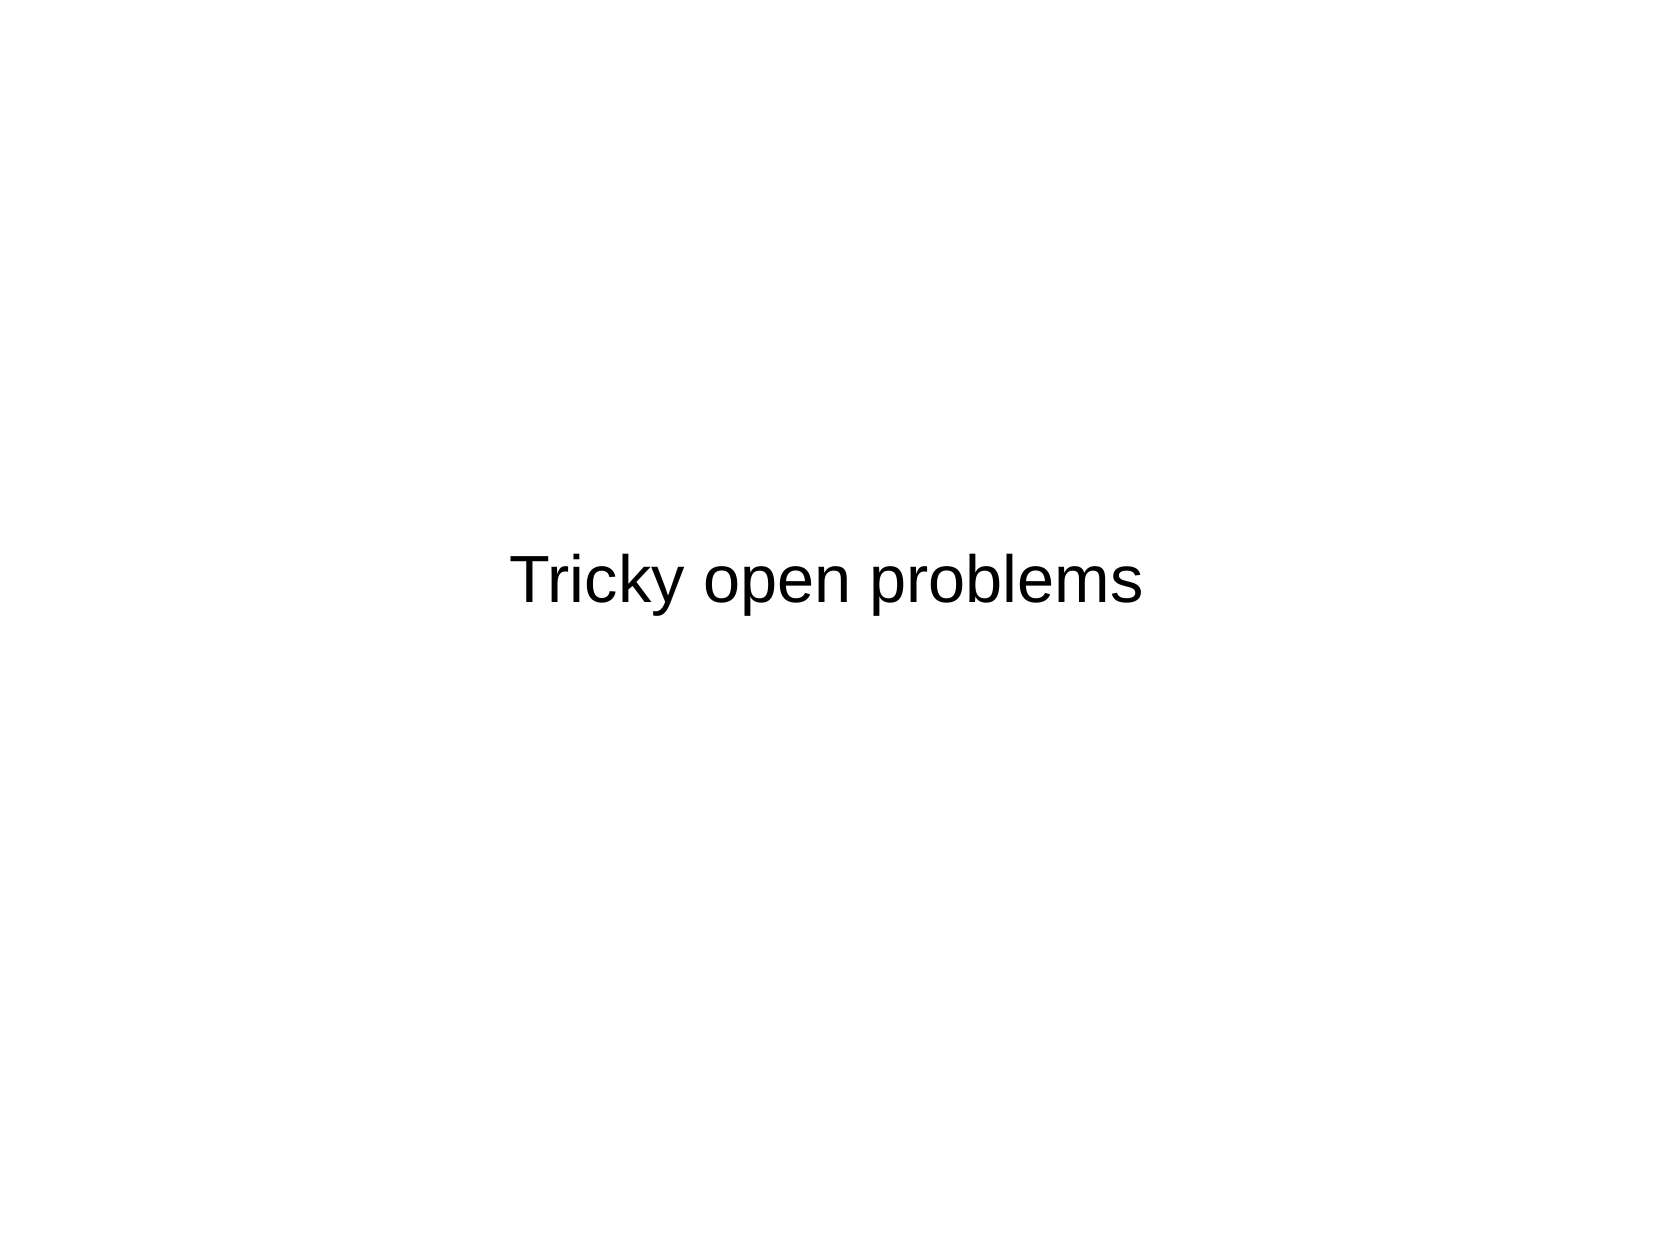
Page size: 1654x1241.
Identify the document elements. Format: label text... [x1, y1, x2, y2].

subtitle Tricky open problems [82, 56, 1571, 1102]
